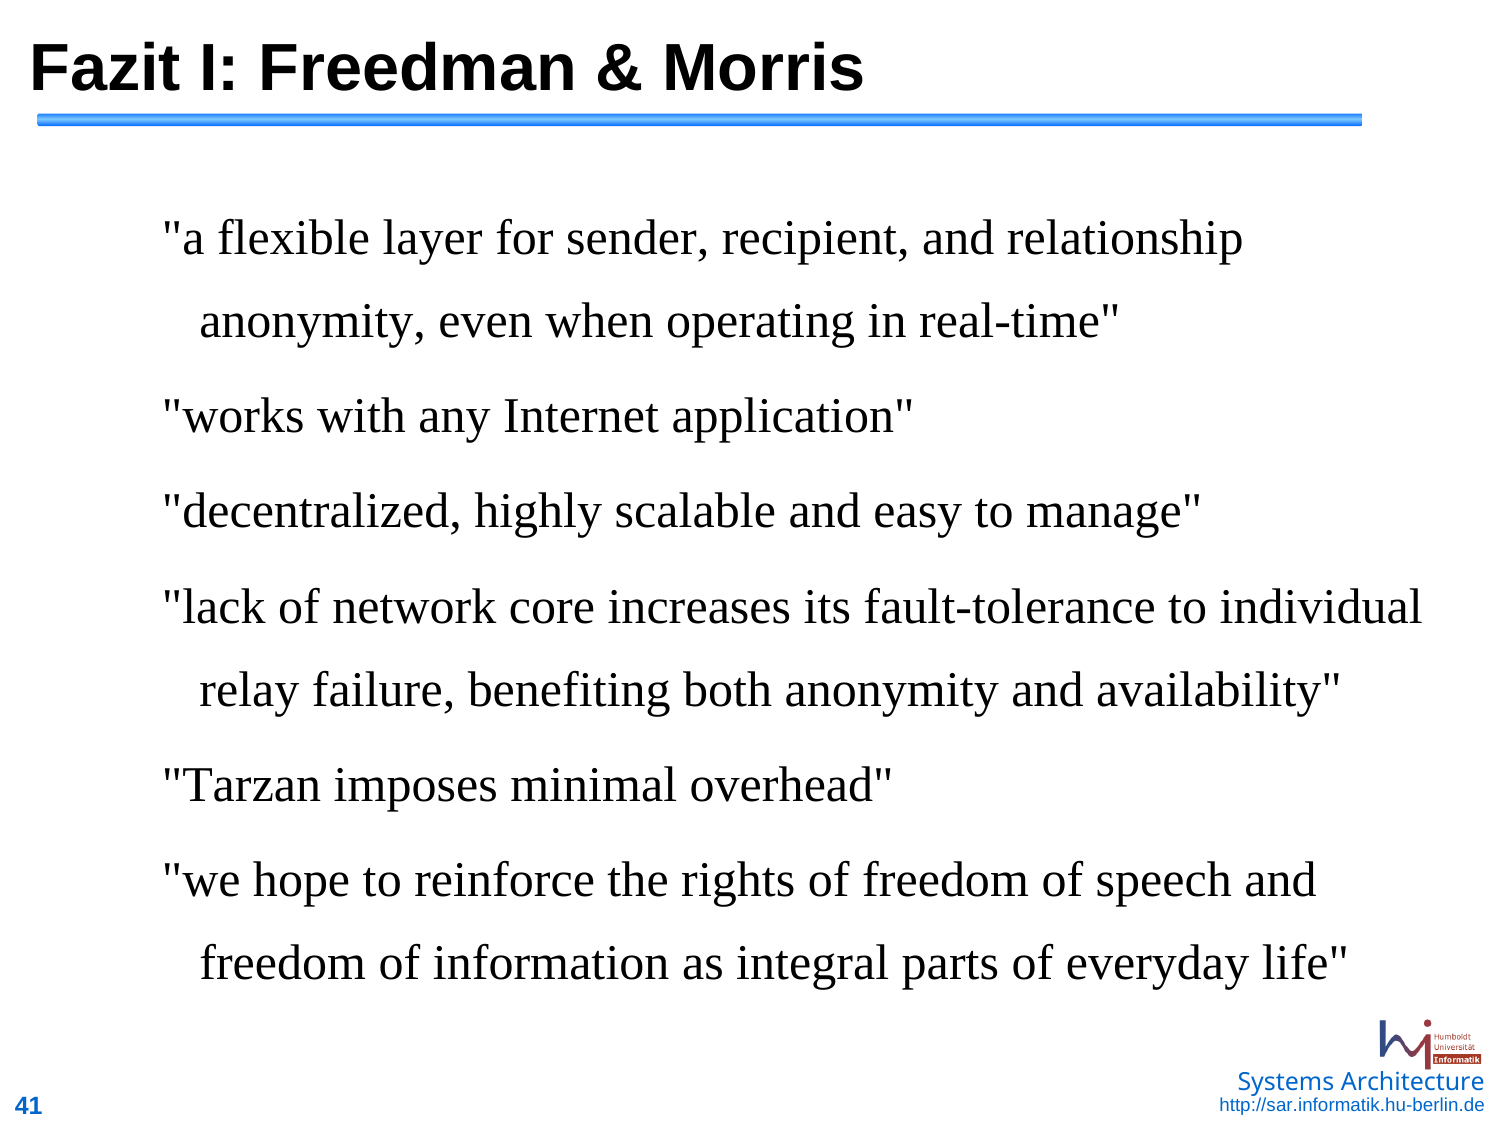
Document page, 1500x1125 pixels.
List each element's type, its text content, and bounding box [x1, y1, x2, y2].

picture [1376, 1016, 1483, 1071]
title Fazit I: Freedman & Morris [29, 19, 1500, 115]
list "a flexible layer for sender, recipient, and relationship anonymity, even when operating in real-time" "works with any Internet application" "decentralized, highly scalable and easy to manage" "lack of network core increases its fault-tolerance to individual relay failure, benefiting both anonymity and availability" "Tarzan imposes minimal overhead" "we hope to reinforce the rights of freedom of speech and freedom of information as integral parts of everyday life" [34, 174, 1452, 1057]
